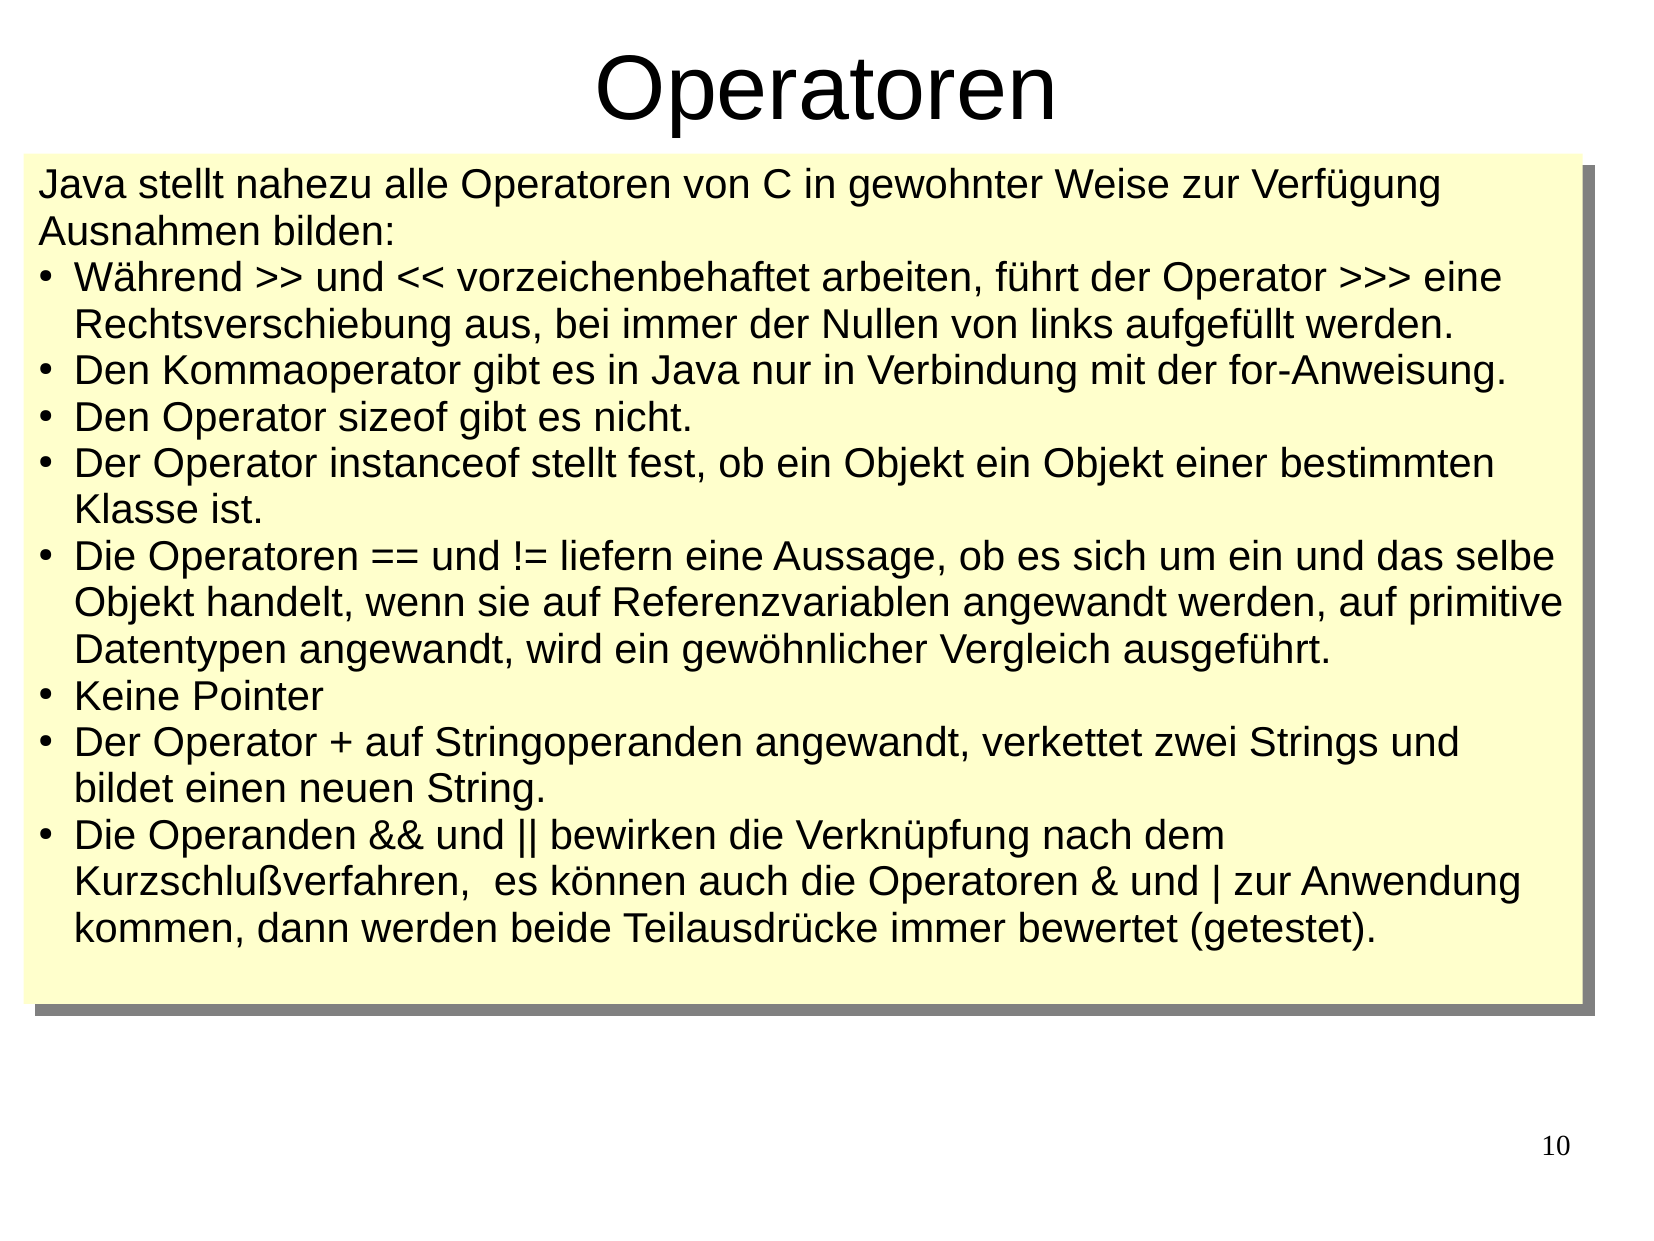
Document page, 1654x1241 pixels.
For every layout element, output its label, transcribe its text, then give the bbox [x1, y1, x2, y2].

title Operatoren [82, 0, 1571, 153]
text_box Java stellt nahezu alle Operatoren von C in gewohnter Weise zur Verfügung Ausnahmen bilden: Während >> und << vorzeichenbehaftet arbeiten, führt der Operator >>> eine Rechtsverschiebung aus, bei immer der Nullen von links aufgefüllt werden. Den Kommaoperator gibt es in Java nur in Verbindung mit der for-Anweisung. Den Operator sizeof gibt es nicht. Der Operator instanceof stellt fest, ob ein Objekt ein Objekt einer bestimmten Klasse ist. Die Operatoren == und != liefern eine Aussage, ob es sich um ein und das selbe Objekt handelt, wenn sie auf Referenzvariablen angewandt werden, auf primitive Datentypen angewandt, wird ein gewöhnlicher Vergleich ausgeführt. Keine Pointer Der Operator + auf Stringoperanden angewandt, verkettet zwei Strings und bildet einen neuen String. Die Operanden && und || bewirken die Verknüpfung nach dem Kurzschlußverfahren, es können auch die Operatoren & und | zur Anwendung kommen, dann werden beide Teilausdrücke immer bewertet (getestet). [23, 153, 1583, 1004]
